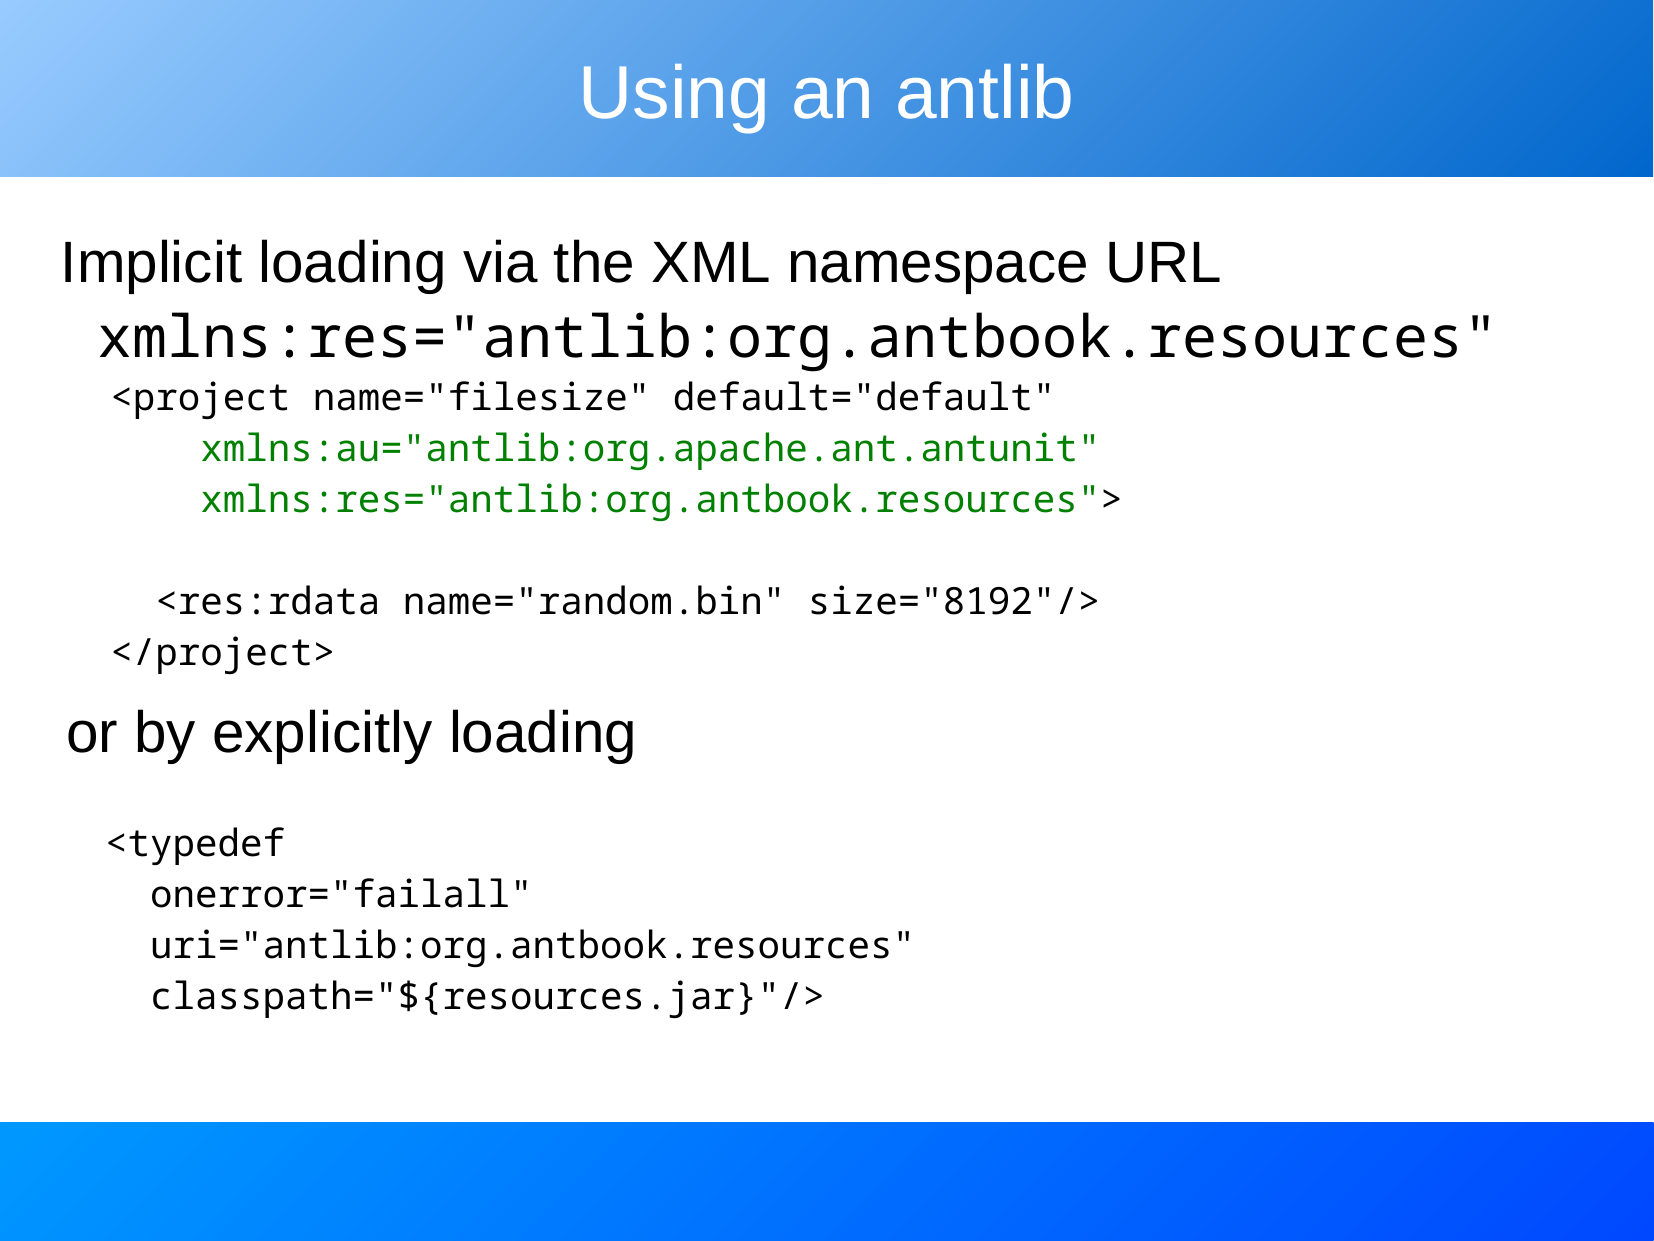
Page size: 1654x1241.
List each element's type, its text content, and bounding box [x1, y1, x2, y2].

text_box or by explicitly loading [66, 699, 1381, 766]
list Implicit loading via the XML namespace URL xmlns:res="antlib:org.antbook.resources" [60, 230, 1565, 415]
title Using an antlib [82, 22, 1571, 163]
text_box <project name="filesize" default="default" xmlns:au="antlib:org.apache.ant.antunit" xmlns:res="antlib:org.antbook.resources"> <res:rdata name="random.bin" size="8192"/> </project> [95, 403, 1225, 644]
text_box <typedef onerror="failall" uri="antlib:org.antbook.resources" classpath="${resources.jar}"/> [90, 815, 1219, 1021]
